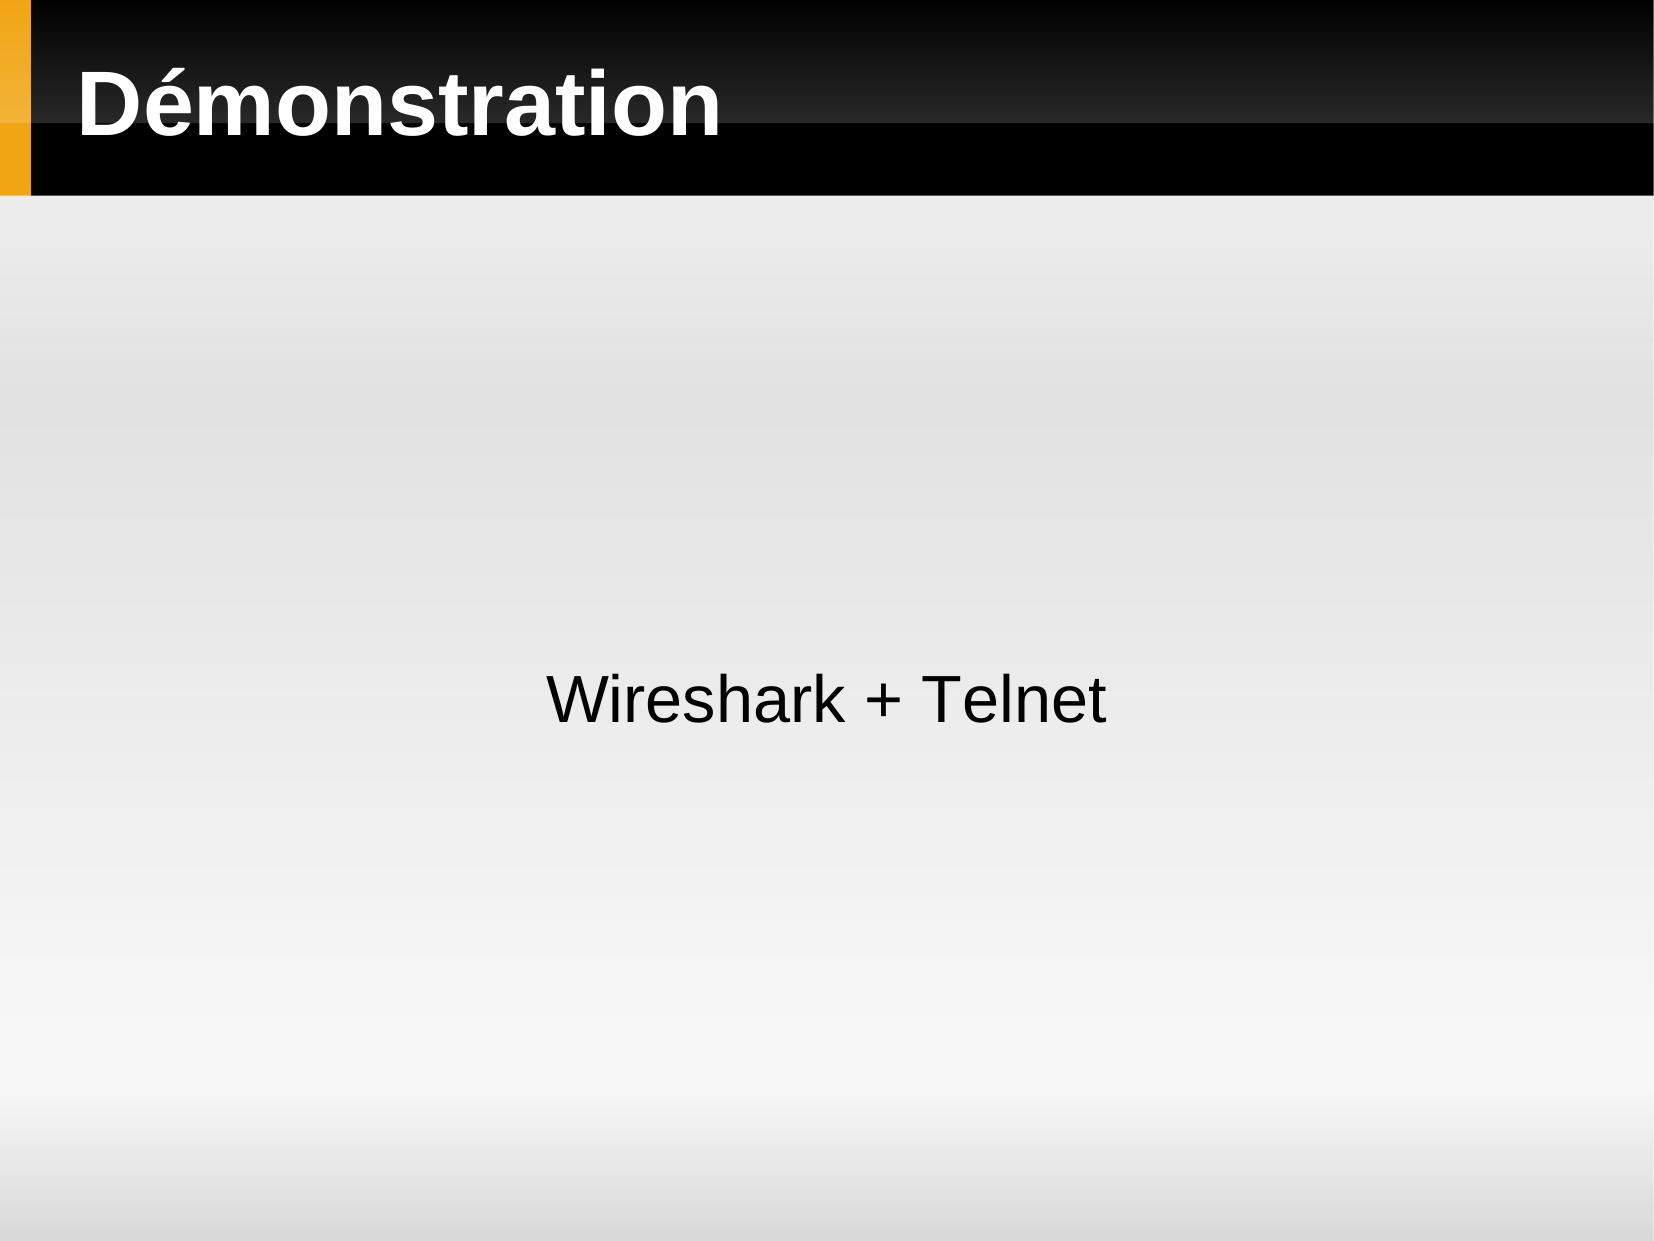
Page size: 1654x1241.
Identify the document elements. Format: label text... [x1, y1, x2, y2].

subtitle Wireshark + Telnet [82, 290, 1571, 1109]
title Démonstration [76, 0, 1565, 208]
picture [0, 0, 1654, 1241]
